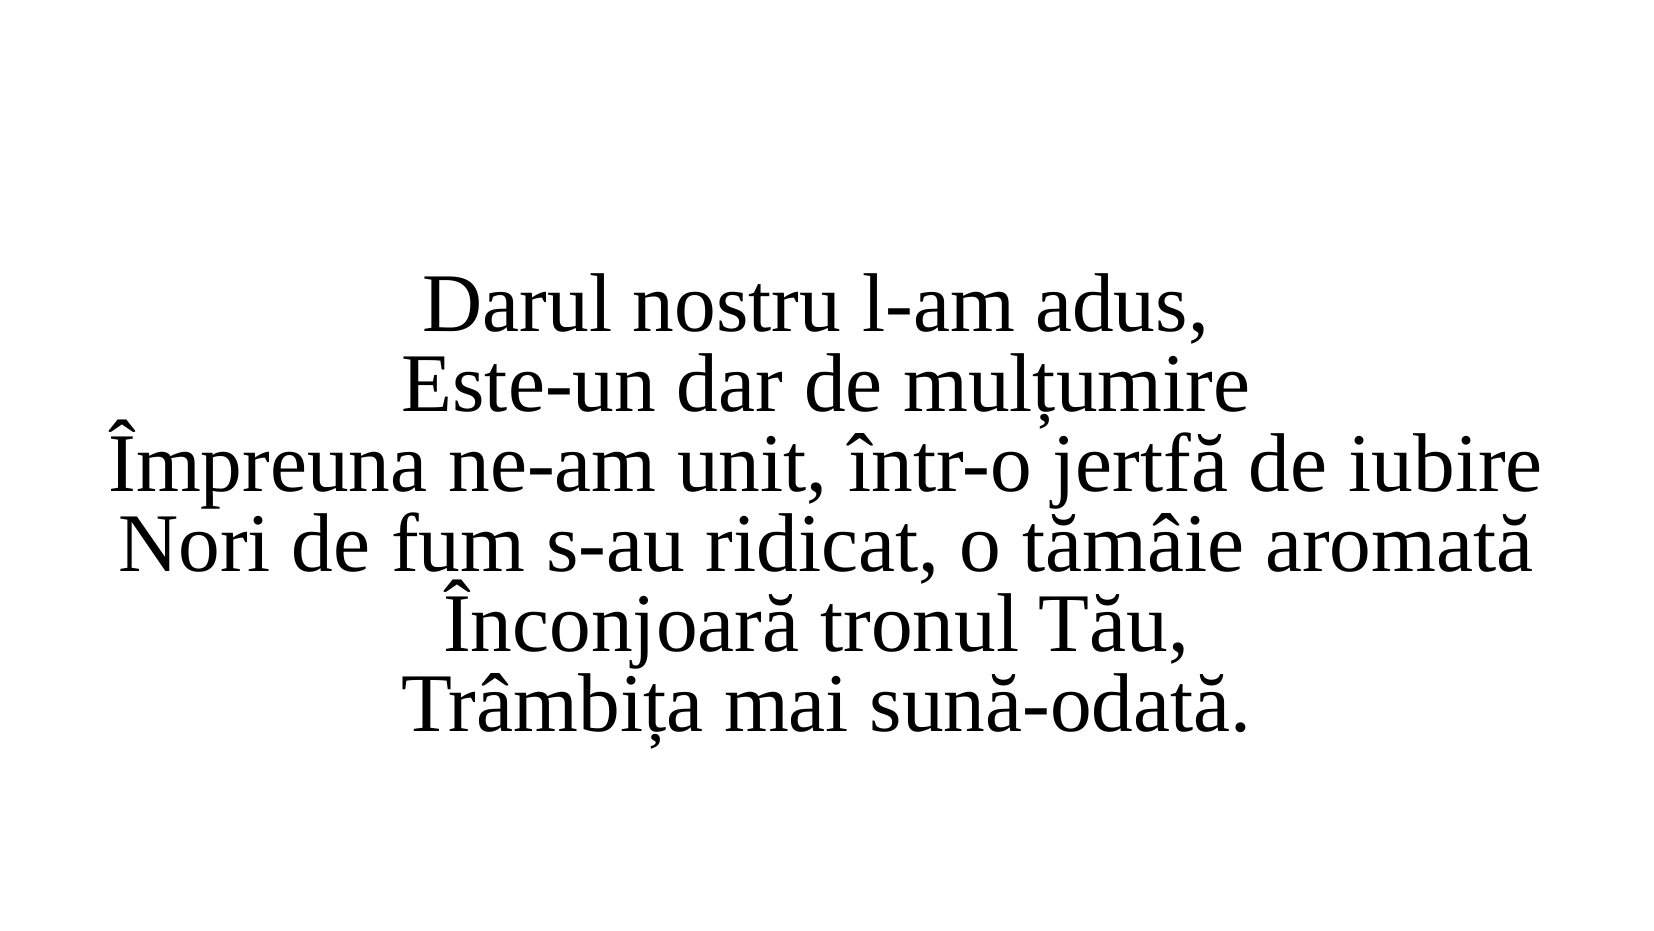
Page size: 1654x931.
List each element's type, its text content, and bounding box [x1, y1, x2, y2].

subtitle Darul nostru l-am adus, Este-un dar de mulțumire Împreuna ne-am unit, într-o jertfă de iubire Nori de fum s-au ridicat, o tămâie aromată Înconjoară tronul Tău, Trâmbița mai sună-odată. [0, 259, 1654, 661]
